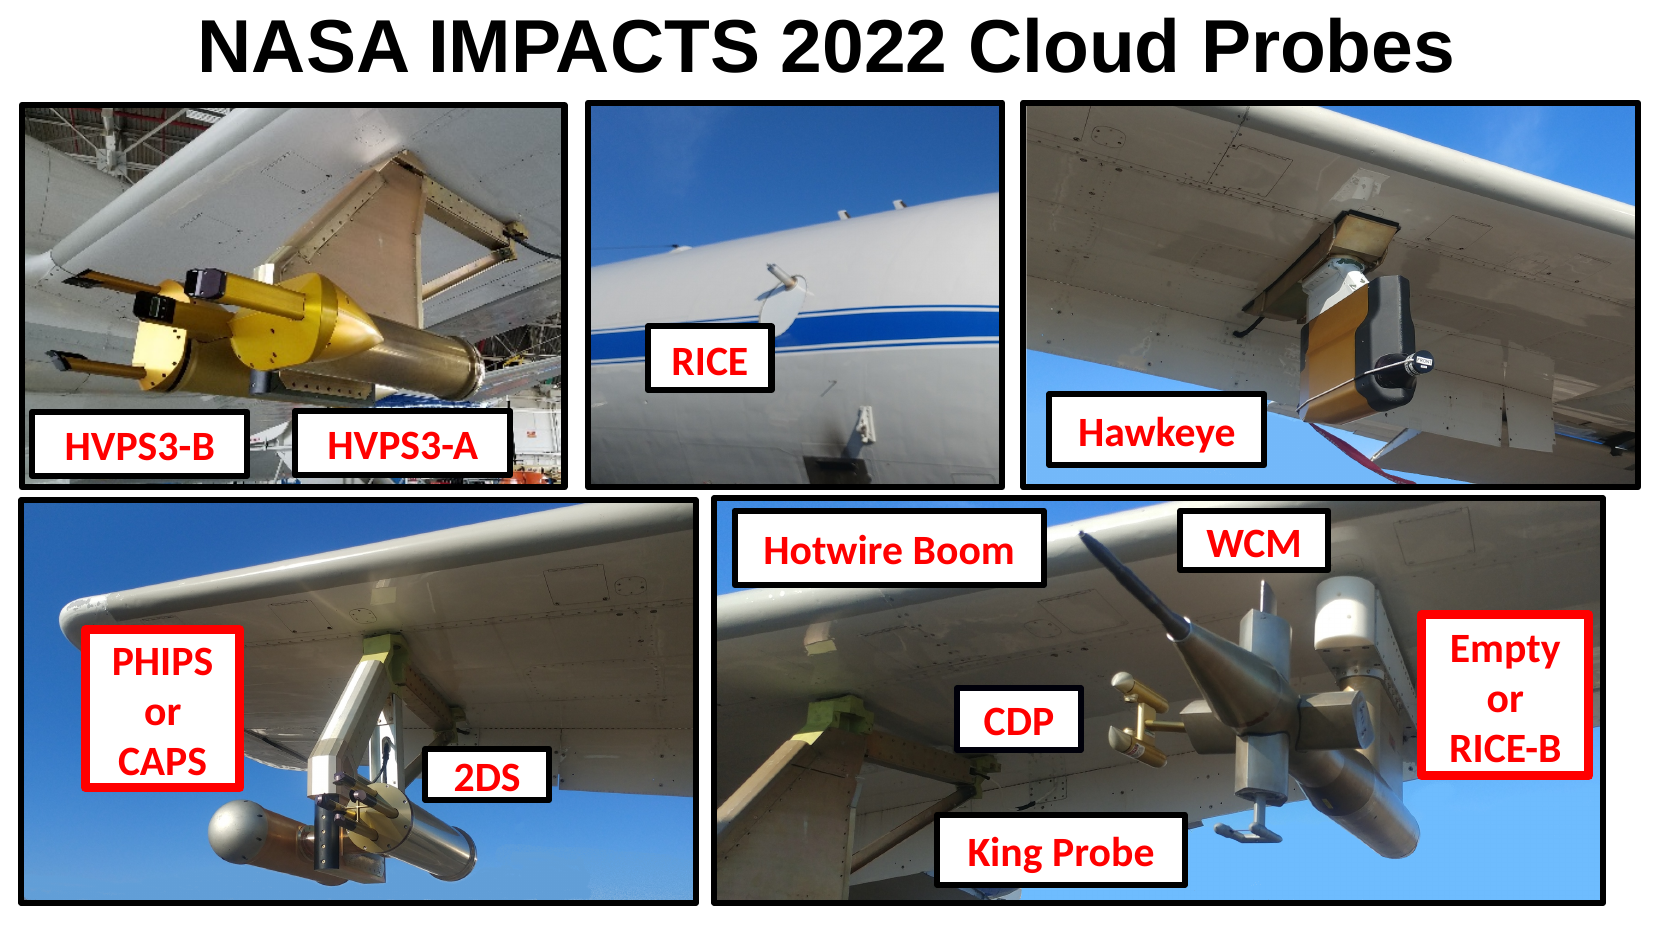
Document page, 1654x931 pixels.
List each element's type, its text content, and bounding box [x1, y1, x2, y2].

text_box WCM [1180, 510, 1329, 571]
text_box HVPS3-B [32, 411, 248, 476]
text_box Hawkeye [1049, 394, 1265, 465]
picture [24, 107, 562, 485]
text_box NASA IMPACTS 2022 Cloud Probes [0, 7, 1654, 90]
text_box 2DS [425, 748, 549, 800]
text_box King Probe [937, 814, 1185, 885]
text_box RICE [648, 326, 772, 391]
picture [591, 105, 1000, 485]
picture [717, 501, 1600, 901]
picture [24, 503, 693, 901]
text_box Hotwire Boom [734, 510, 1044, 585]
picture [1026, 105, 1636, 485]
text_box Empty or RICE-B [1421, 614, 1589, 776]
text_box HVPS3-A [295, 411, 511, 476]
text_box PHIPS or CAPS [85, 629, 240, 788]
text_box CDP [957, 688, 1081, 751]
